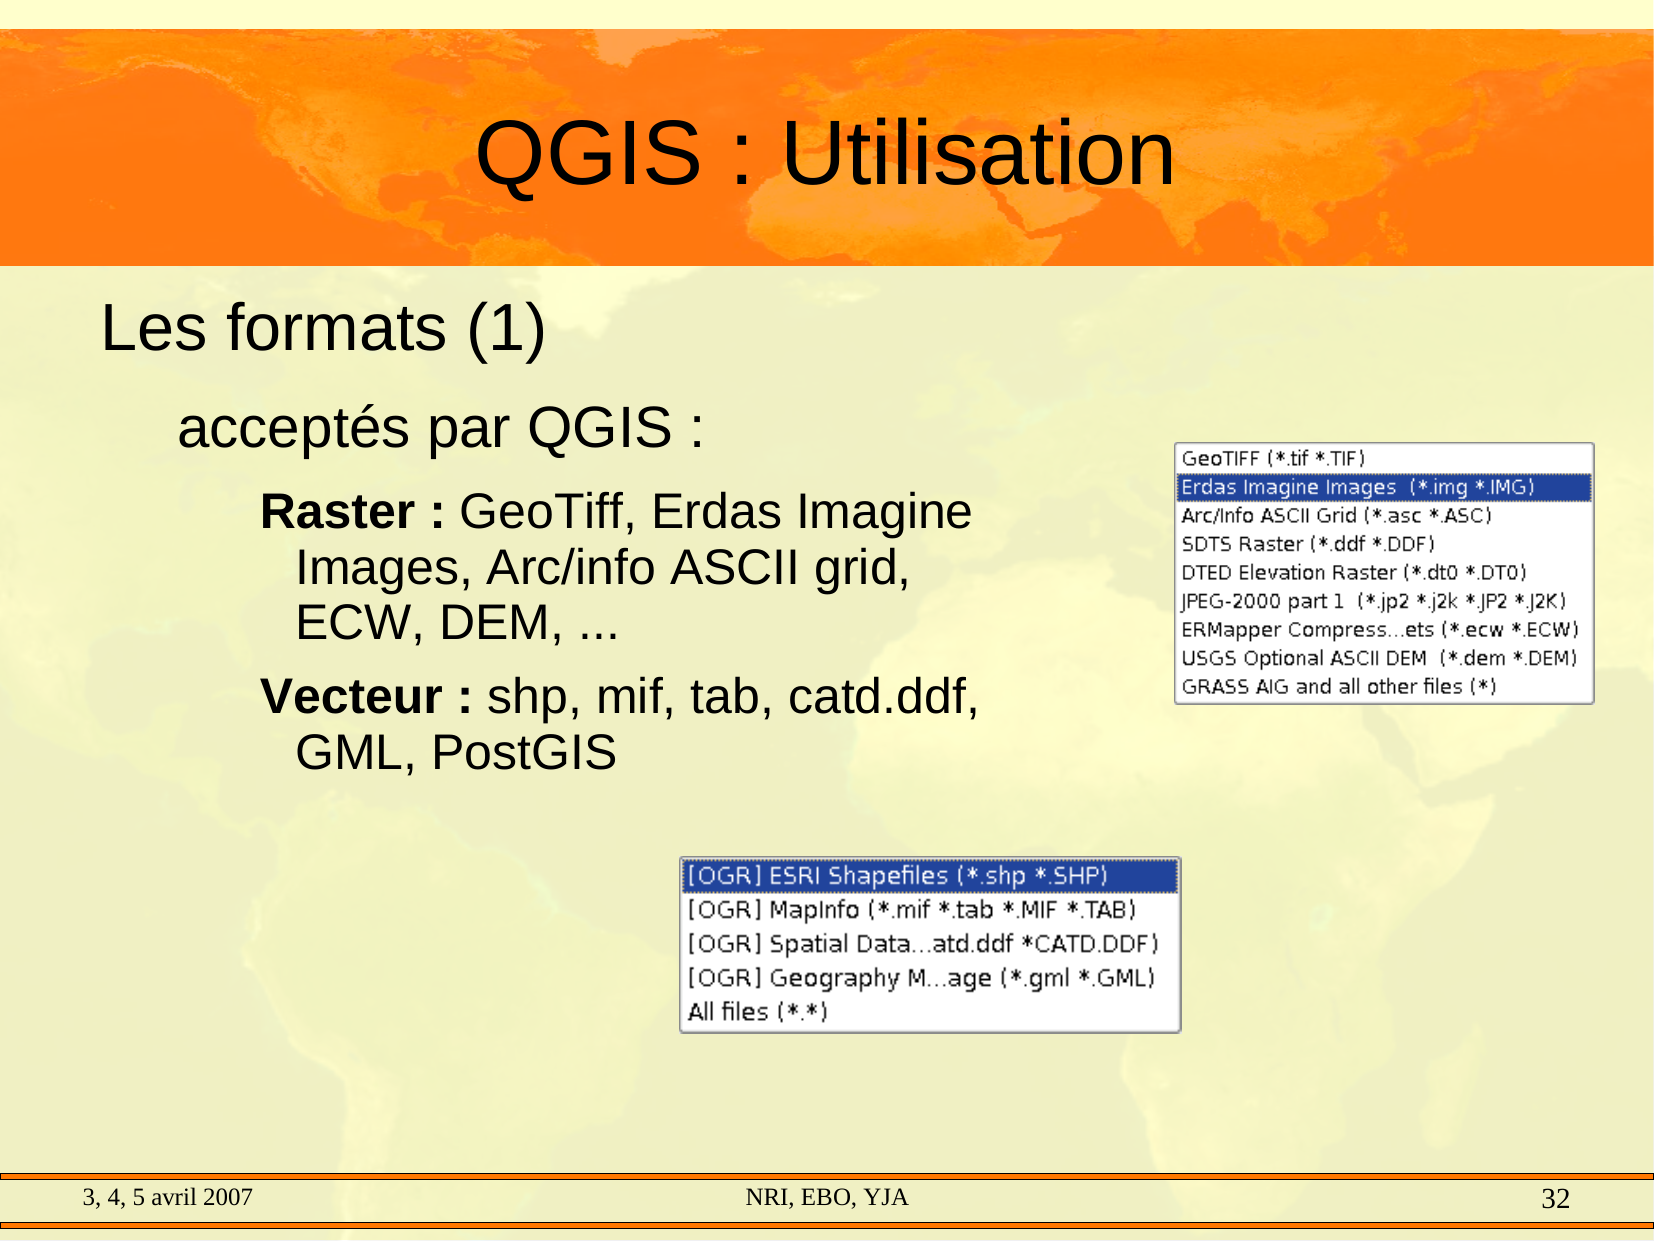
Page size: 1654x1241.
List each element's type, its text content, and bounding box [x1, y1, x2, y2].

picture [1174, 442, 1595, 705]
picture [679, 856, 1182, 1034]
title QGIS : Utilisation [82, 49, 1571, 257]
picture [0, 29, 1654, 266]
list Les formats (1) acceptés par QGIS : Raster : GeoTiff, Erdas Imagine Images, Arc/info ASCII grid, ECW, DEM, ... Vecteur : shp, mif, tab, catd.ddf, GML, PostGIS [82, 290, 1004, 1109]
